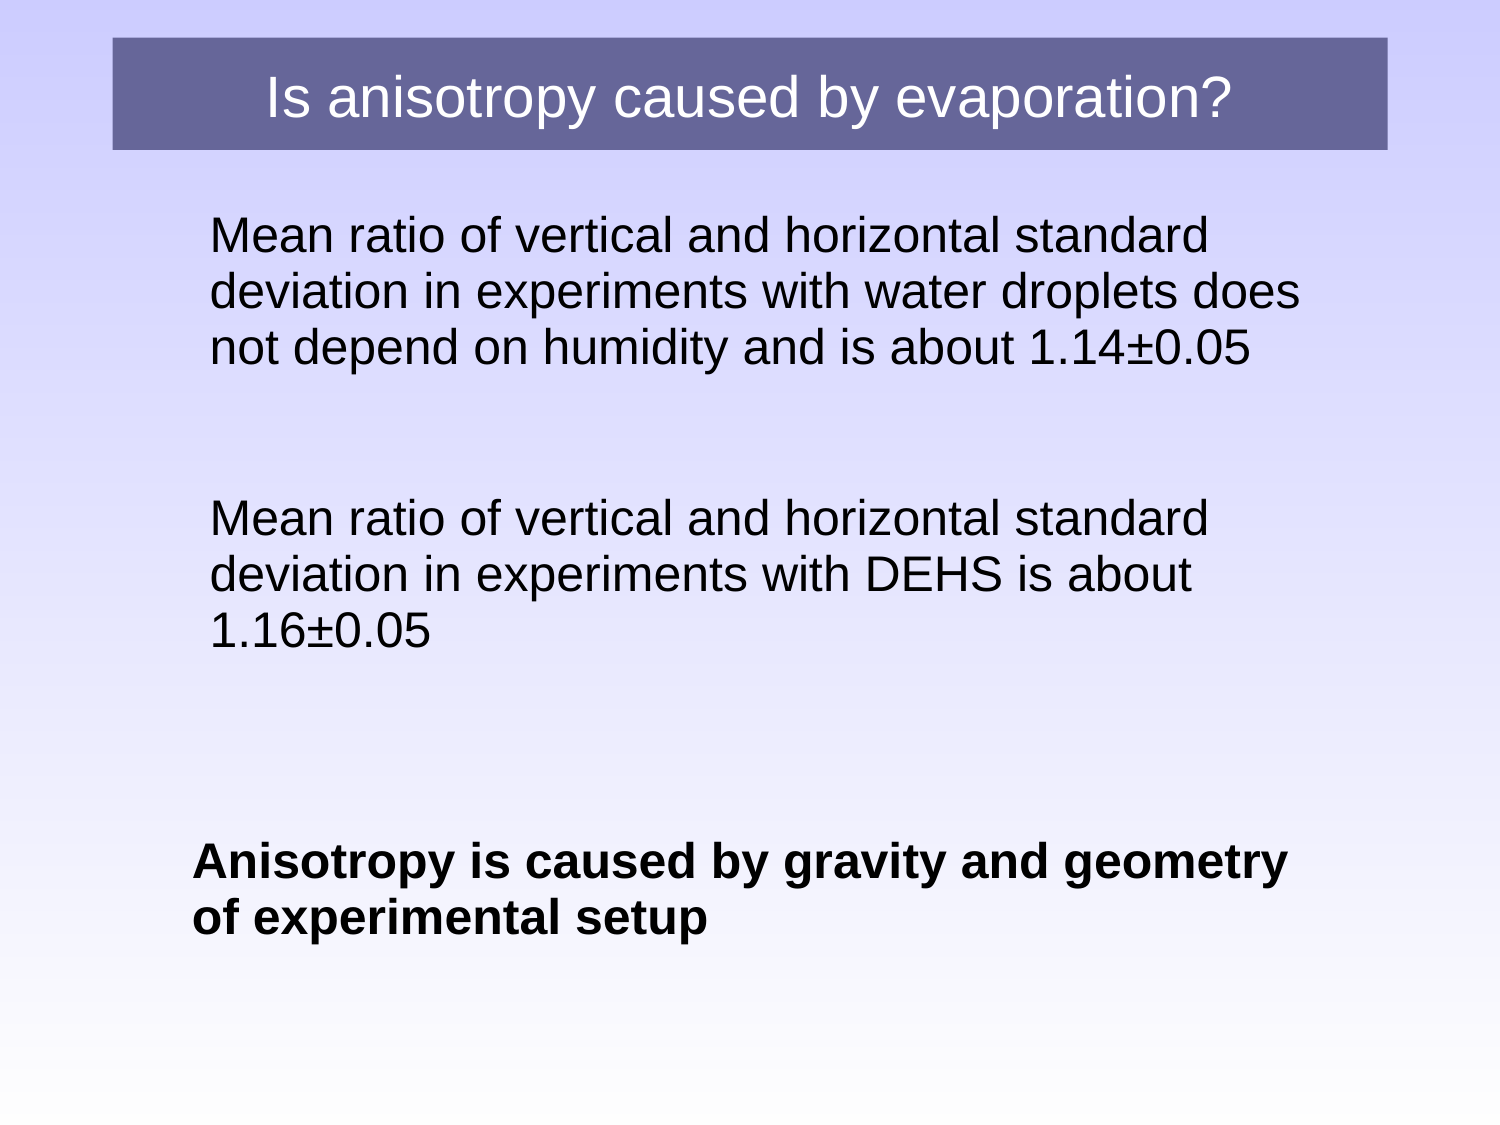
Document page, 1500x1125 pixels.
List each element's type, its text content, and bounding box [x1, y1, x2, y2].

text_box Is anisotropy caused by evaporation? [112, 37, 1388, 150]
text_box Anisotropy is caused by gravity and geometry of experimental setup [177, 826, 1359, 954]
text_box Mean ratio of vertical and horizontal standard deviation in experiments with water droplets does not depend on humidity and is about 1.14±0.05 Mean ratio of vertical and horizontal standard deviation in experiments with DEHS is about 1.16±0.05 [194, 200, 1347, 662]
